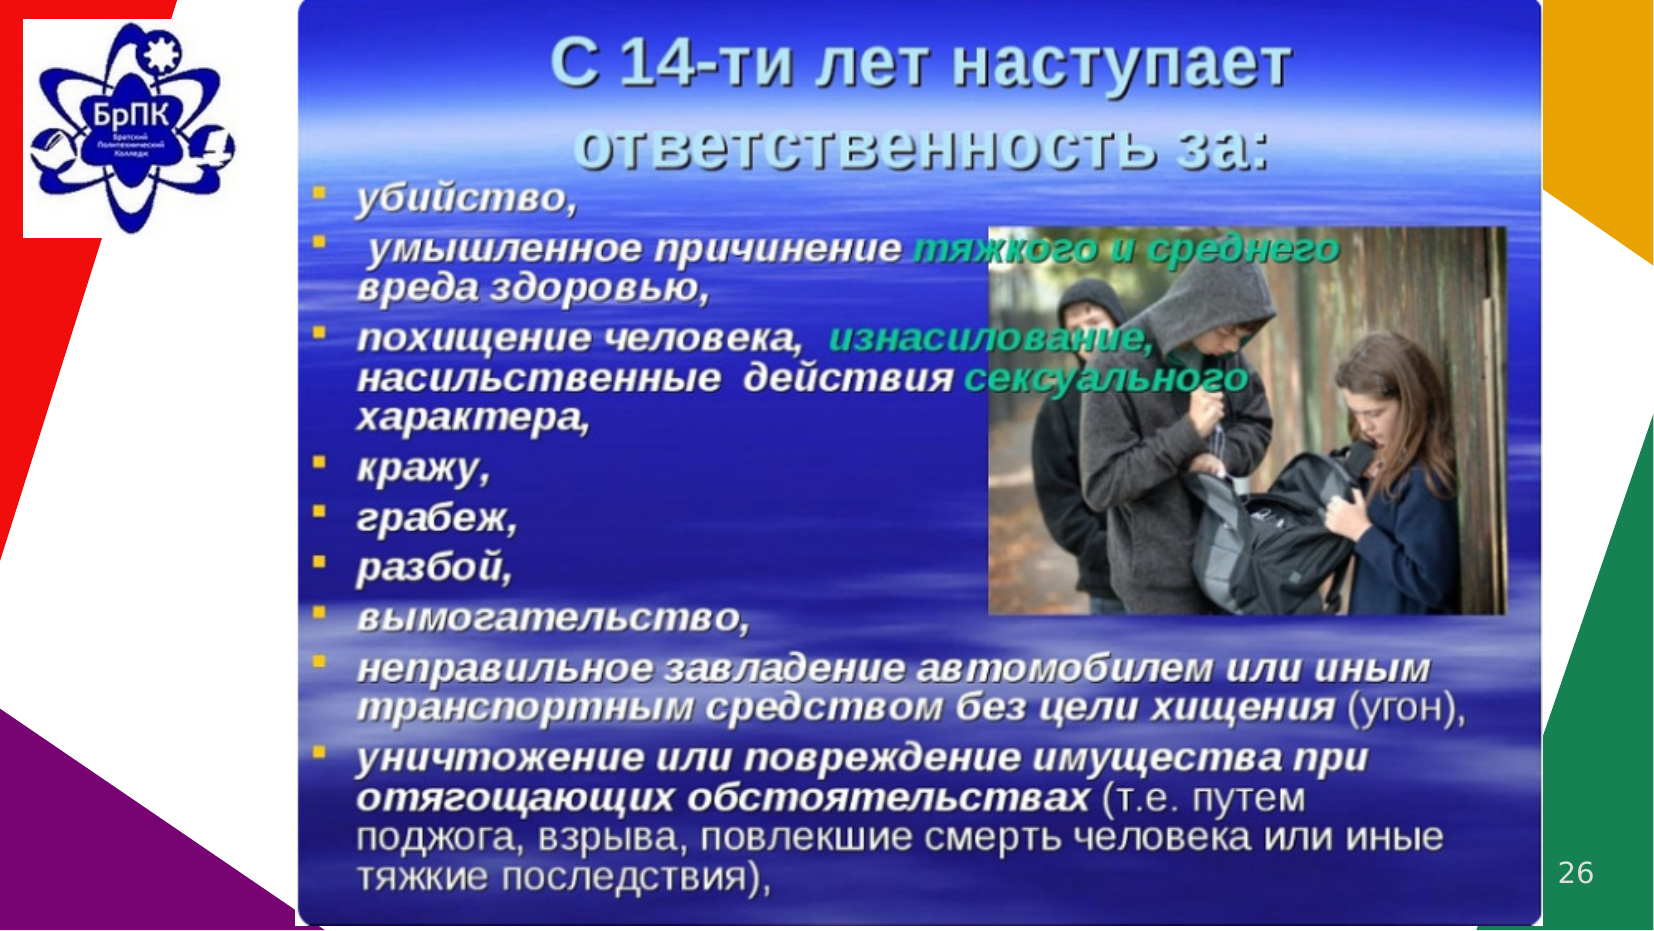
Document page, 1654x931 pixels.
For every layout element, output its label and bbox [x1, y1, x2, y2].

picture [23, 19, 243, 239]
picture [295, 0, 1543, 926]
